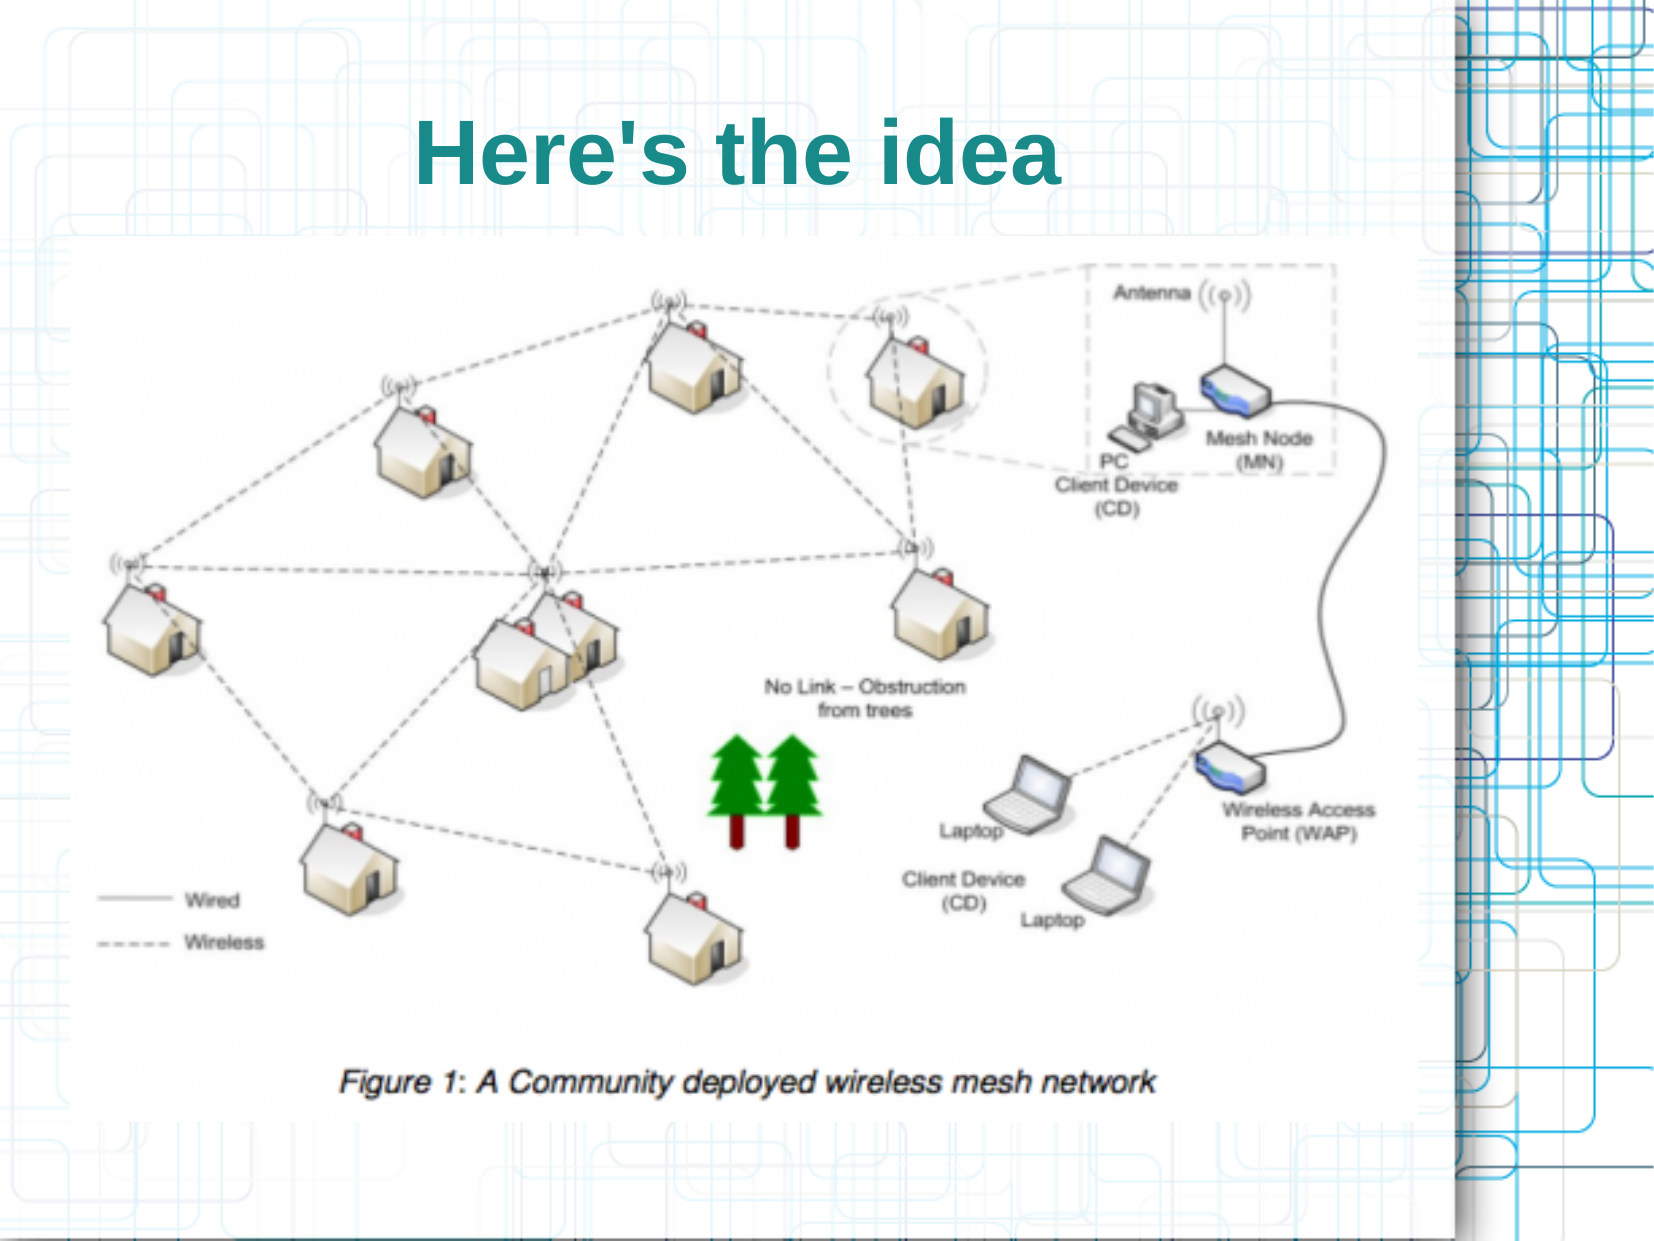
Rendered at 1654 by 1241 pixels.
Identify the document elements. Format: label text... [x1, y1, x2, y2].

picture [0, 0, 1654, 1241]
title Here's the idea [59, 49, 1418, 257]
